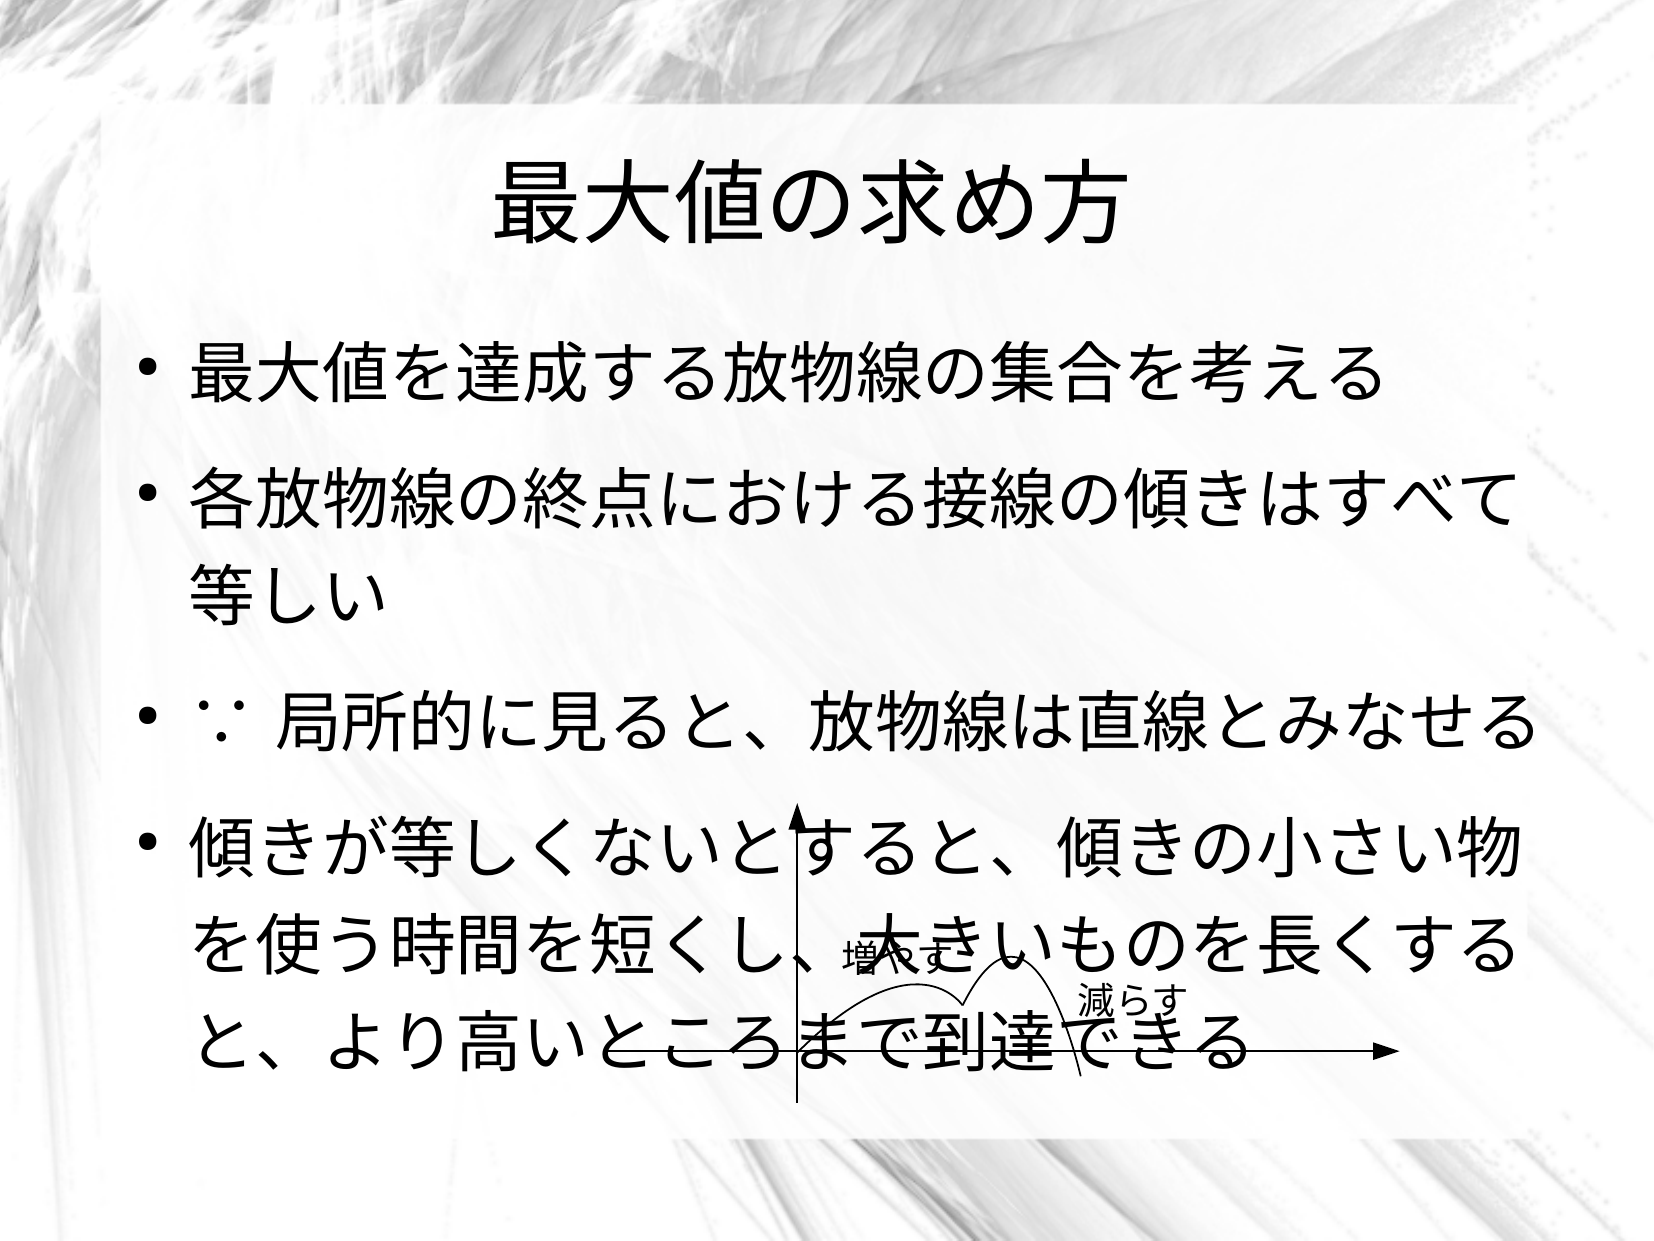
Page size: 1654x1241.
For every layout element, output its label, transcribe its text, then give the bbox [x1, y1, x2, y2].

text_box 増やす [826, 921, 968, 974]
picture [0, 0, 1654, 1241]
title 最大値の求め方 [118, 112, 1506, 281]
text_box 減らす [1062, 963, 1197, 1016]
list 最大値を達成する放物線の集合を考える 各放物線の終点における接線の傾きはすべて等しい ∵局所的に見ると、放物線は直線とみなせる 傾きが等しくないとすると、傾きの小さい物を使う時間を短くし、大きいものを長くすると、より高いところまで到達できる [118, 319, 1571, 1139]
